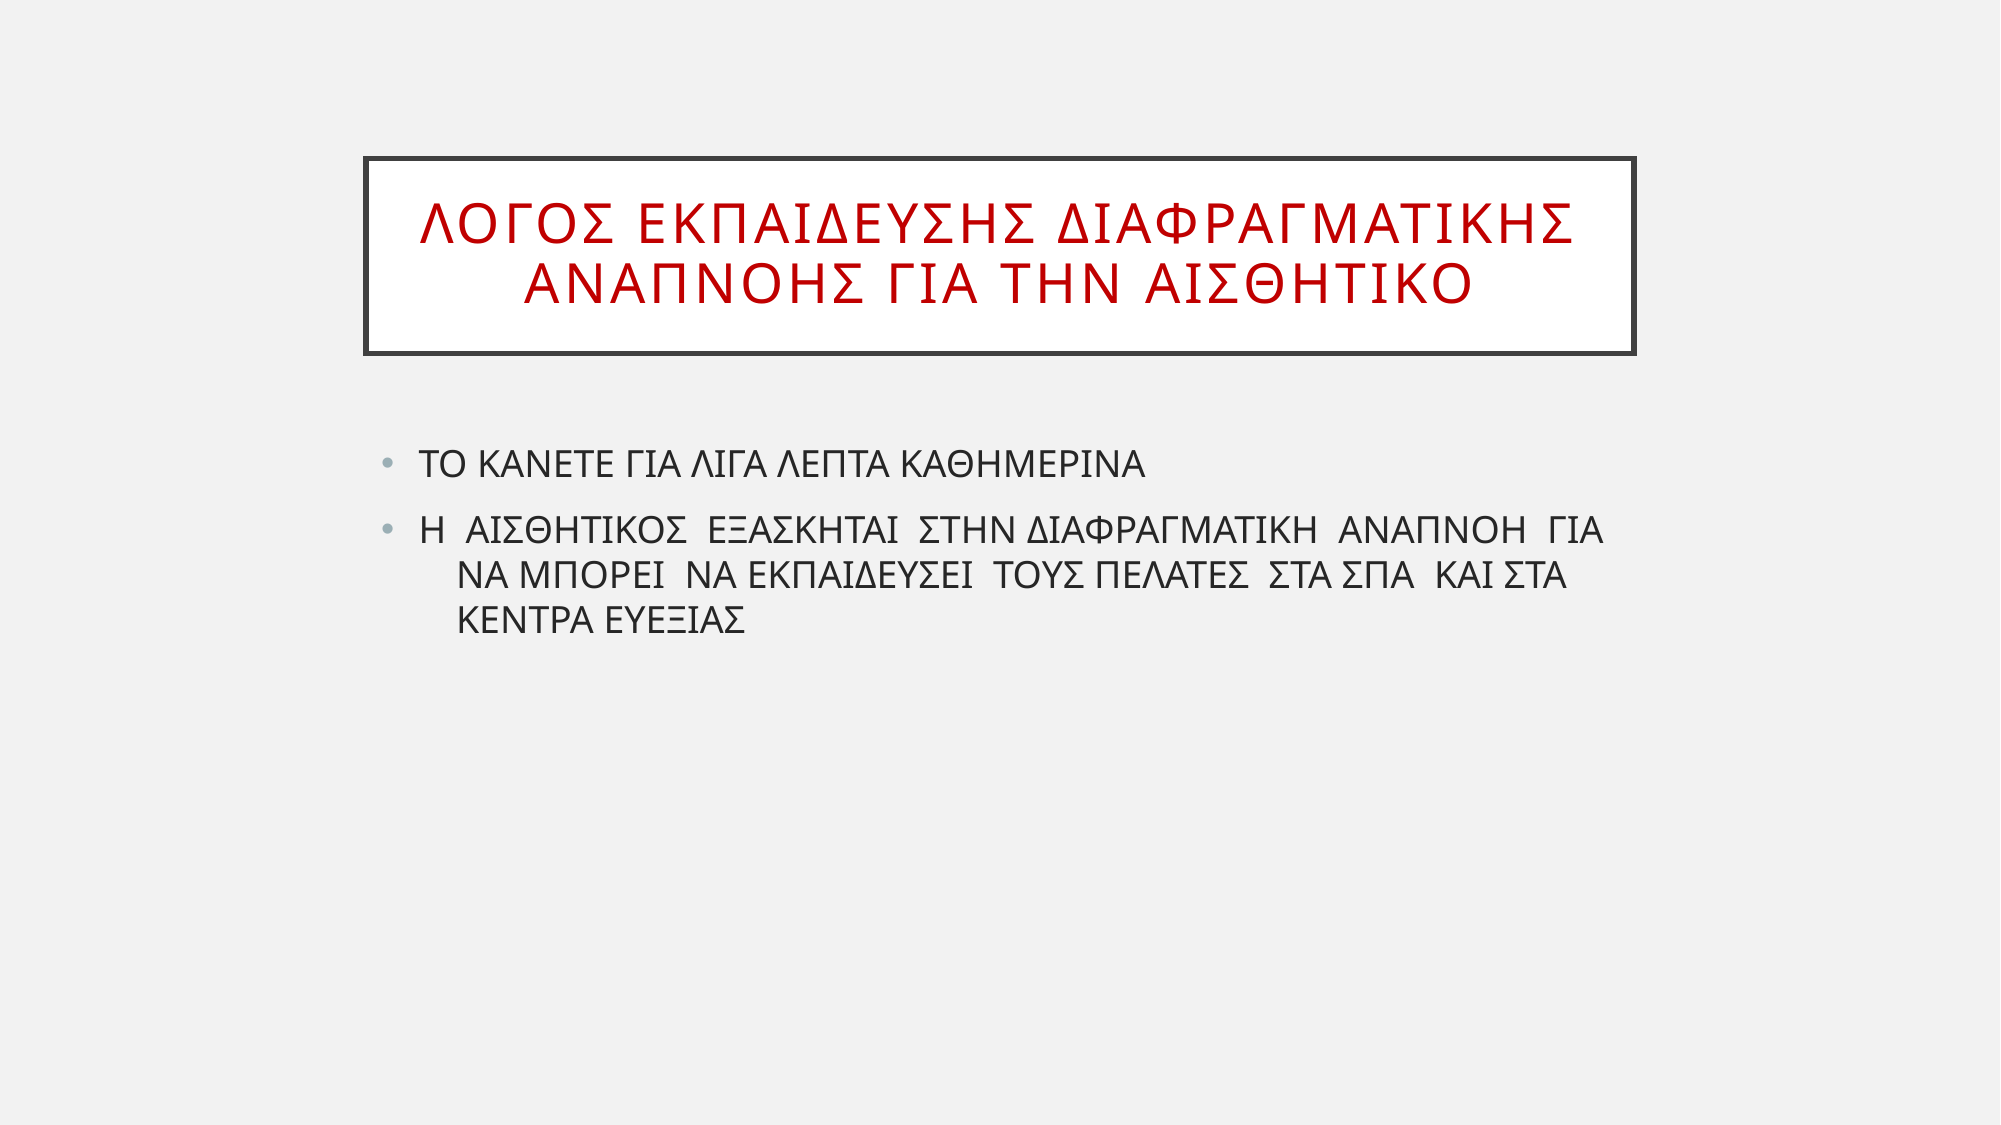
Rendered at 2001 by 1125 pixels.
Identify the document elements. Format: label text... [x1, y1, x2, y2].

title ΛΟΓΟΣ ΕΚΠΑΙΔΕΥΣΗΣ ΔΙΑΦΡΑΓΜΑΤΙΚΗΣ ΑΝΑΠΝΟΗΣ ΓΙΑ ΤΗΝ ΑΙΣΘΗΤΙΚΟ [366, 158, 1634, 354]
list ΤΟ ΚΑΝΕΤΕ ΓΙΑ ΛΙΓΑ ΛΕΠΤΑ ΚΑΘΗΜΕΡΙΝΑ Η ΑΙΣΘΗΤΙΚΟΣ ΕΞΑΣΚΗΤΑΙ ΣΤΗΝ ΔΙΑΦΡΑΓΜΑΤΙΚΗ ΑΝΑΠΝΟΗ ΓΙΑ ΝΑ ΜΠΟΡΕΙ ΝΑ ΕΚΠΑΙΔΕΥΣΕΙ ΤΟΥΣ ΠΕΛΑΤΕΣ ΣΤΑ ΣΠΑ ΚΑΙ ΣΤΑ ΚΕΝΤΡΑ ΕΥΕΞΙΑΣ [366, 432, 1634, 727]
